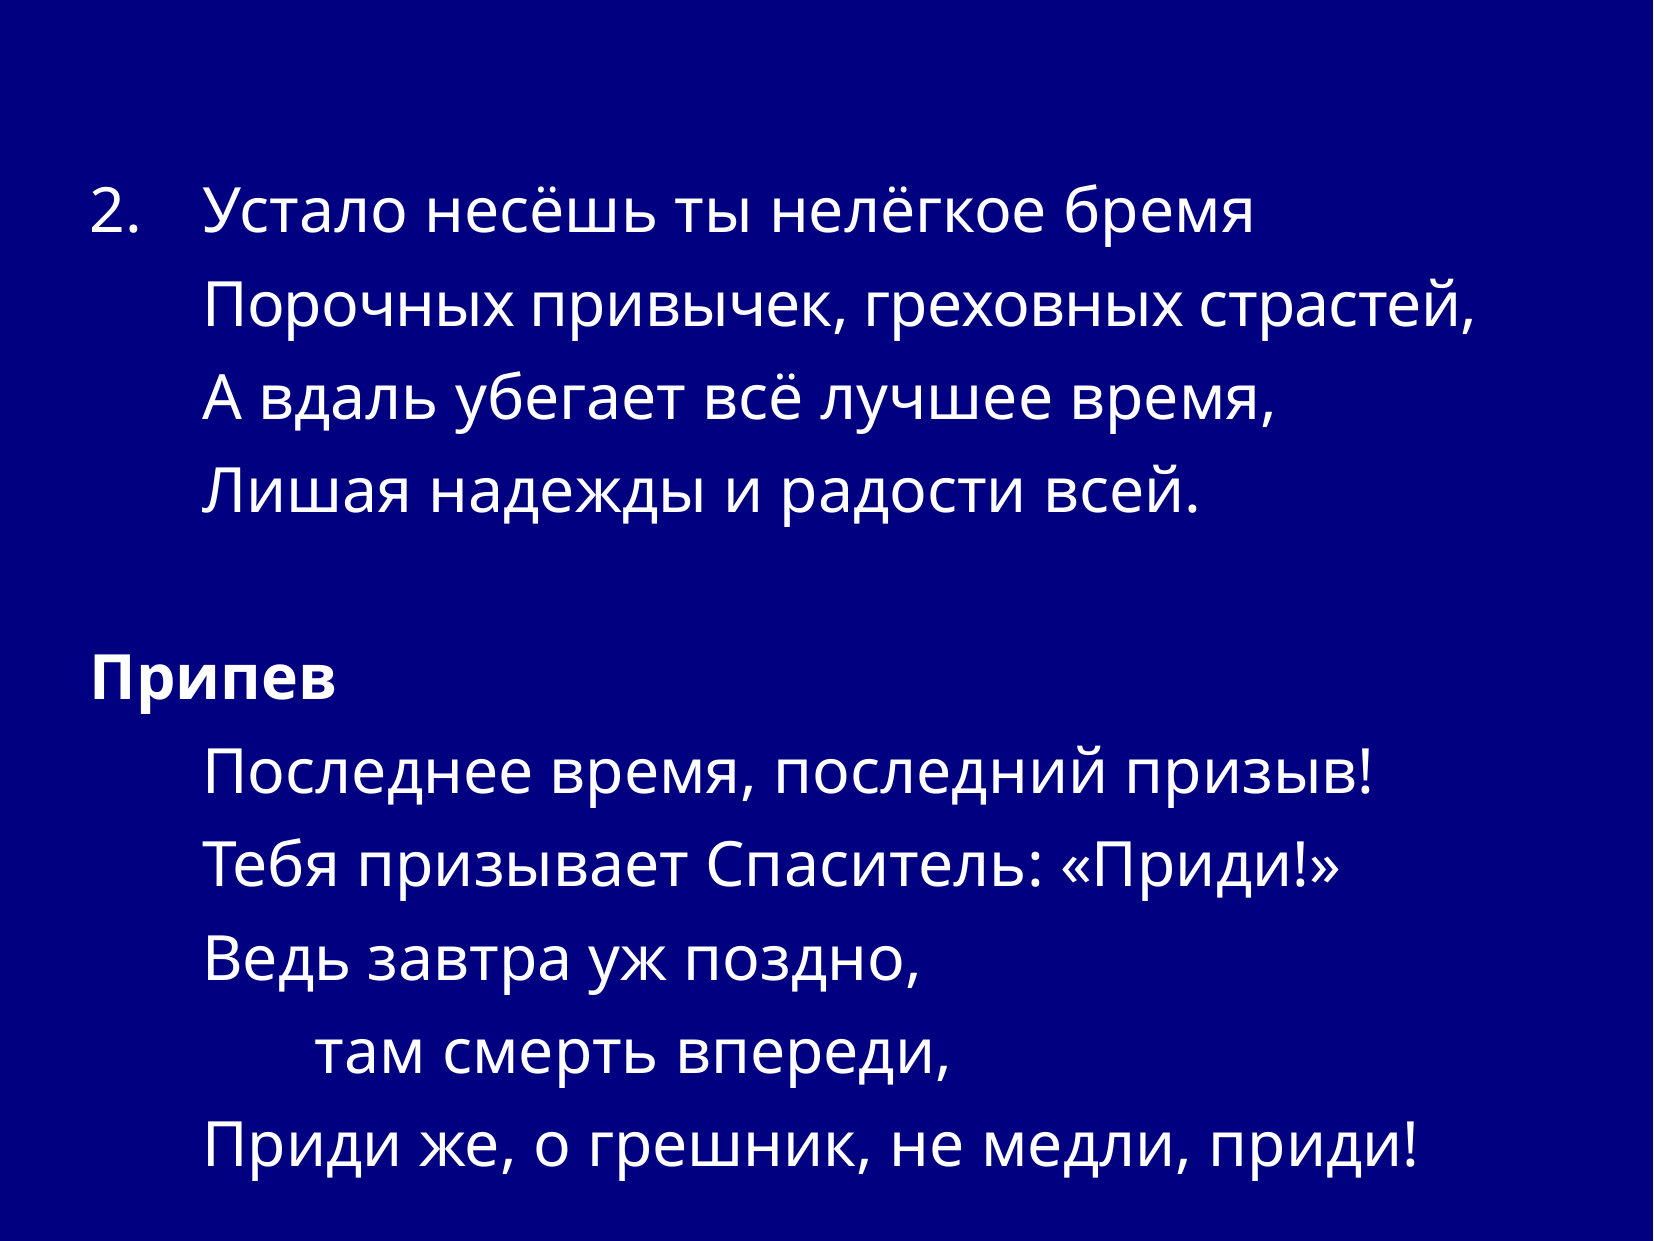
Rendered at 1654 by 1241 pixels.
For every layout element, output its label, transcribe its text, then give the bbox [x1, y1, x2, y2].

text_box 2. Устало несёшь ты нелёгкое бремя Порочных привычек, греховных страстей, А вдаль убегает всё лучшее время, Лишая надежды и радости всей. Припев Последнее время, последний призыв! Тебя призывает Спаситель: «Приди!» Ведь завтра уж поздно, там смерть впереди, Приди же, о грешник, не медли, приди! [75, 150, 1651, 1163]
